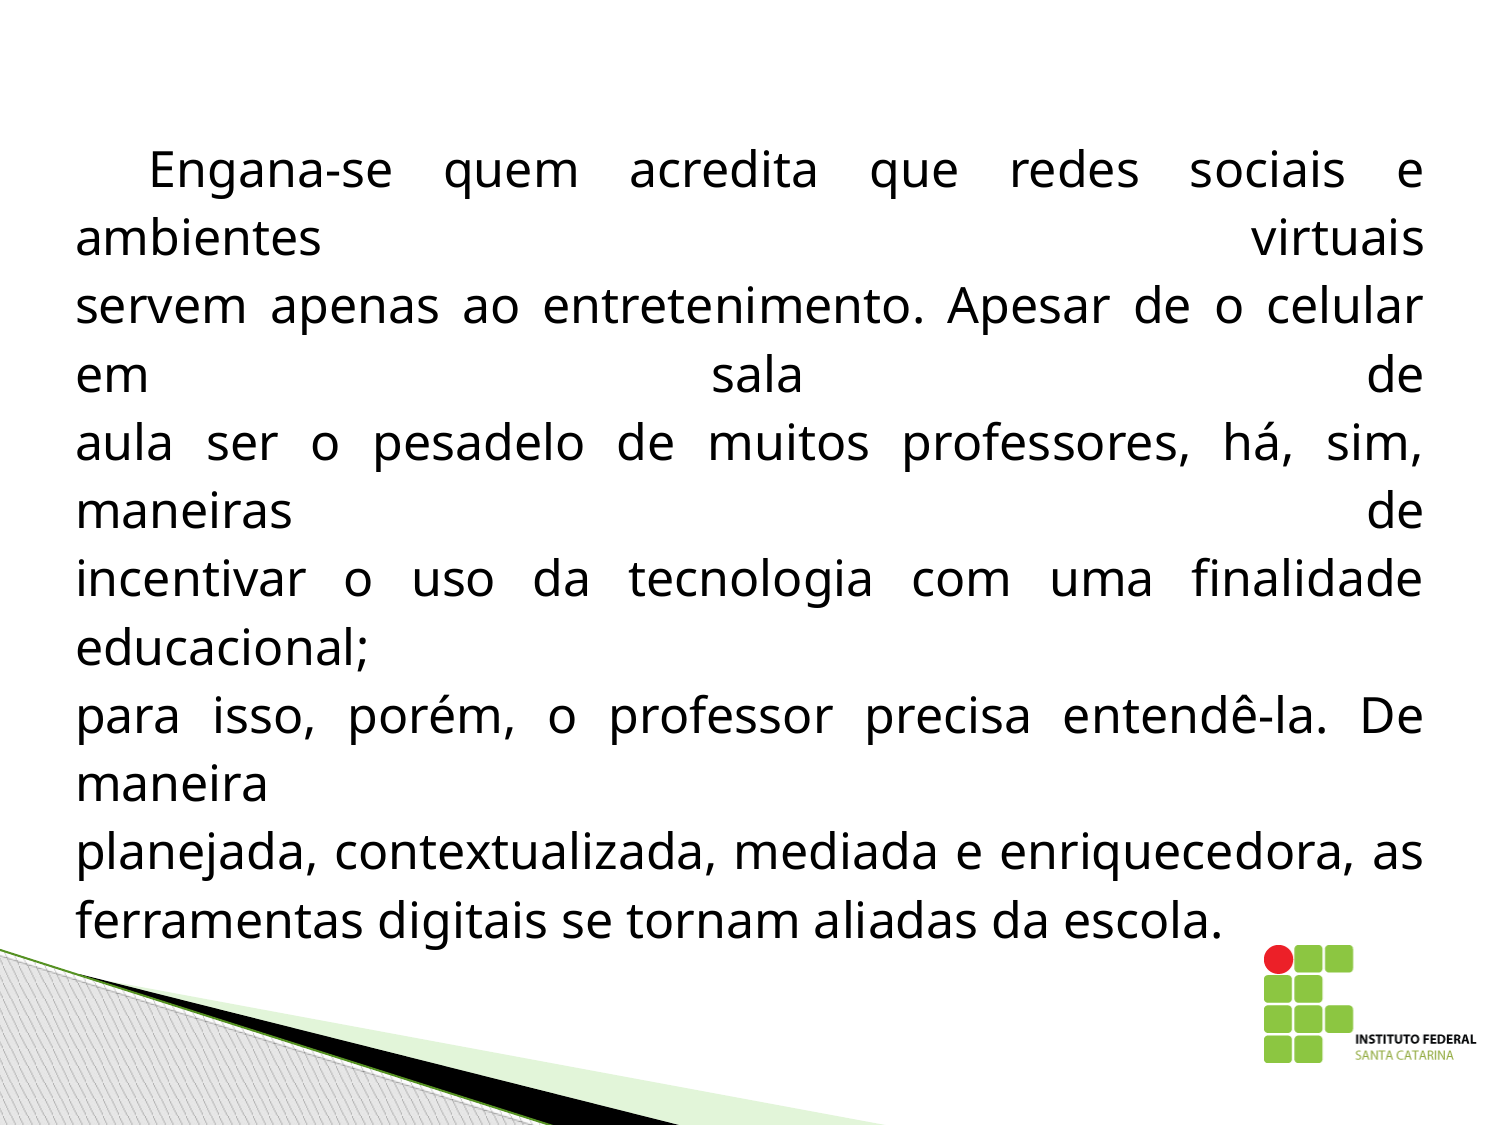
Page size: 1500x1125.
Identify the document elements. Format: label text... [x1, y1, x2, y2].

title Engana-se quem acredita que redes sociais e ambientes virtuais servem apenas ao entretenimento. Apesar de o celular em sala de aula ser o pesadelo de muitos professores, há, sim, maneiras de incentivar o uso da tecnologia com uma finalidade educacional; para isso, porém, o professor precisa entendê-la. De maneira planejada, contextualizada, mediada e enriquecedora, as ferramentas digitais se tornam aliadas da escola. [75, 118, 1425, 969]
picture [1264, 945, 1477, 1063]
